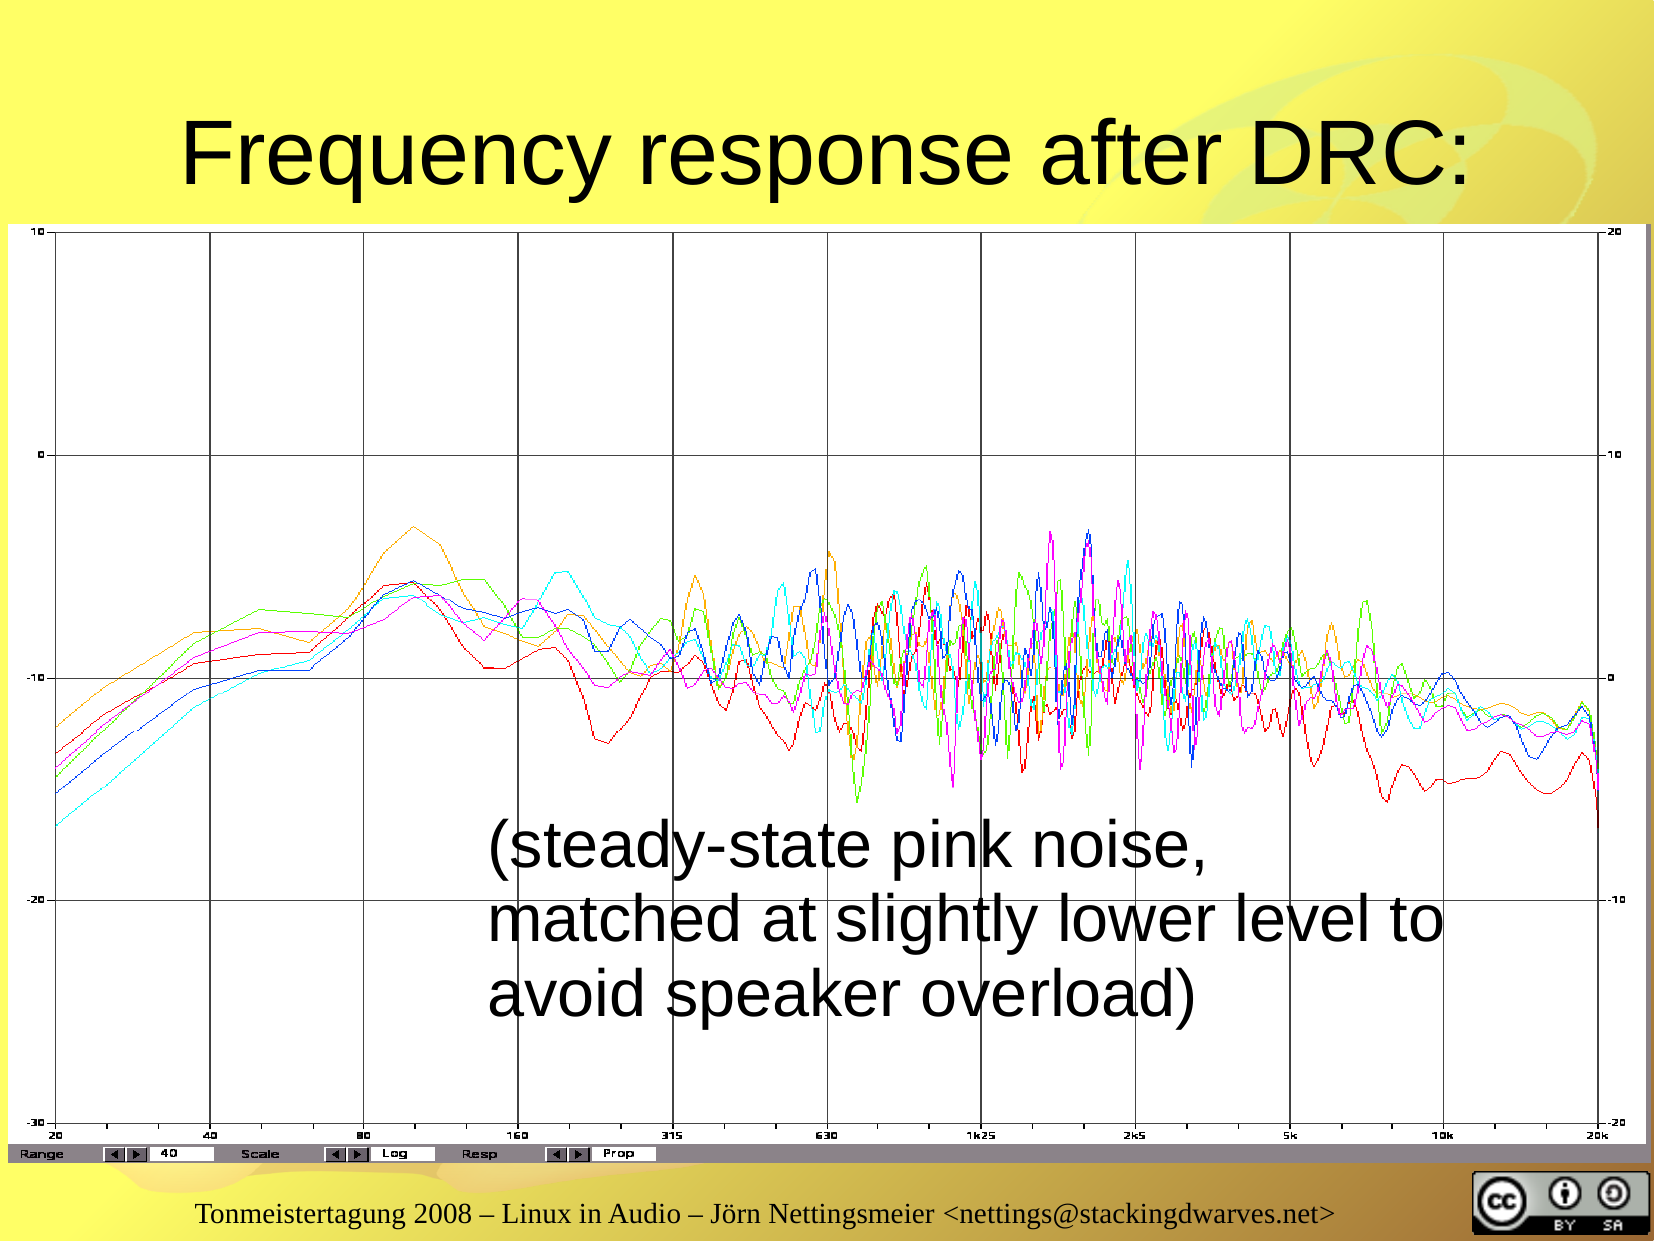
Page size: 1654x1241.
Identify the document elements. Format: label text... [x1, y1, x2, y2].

picture [8, 224, 1651, 1163]
title Frequency response after DRC: [82, 56, 1571, 250]
picture [1472, 1171, 1651, 1235]
text_box (steady-state pink noise, matched at slightly lower level to avoid speaker overload) [487, 787, 1463, 1051]
